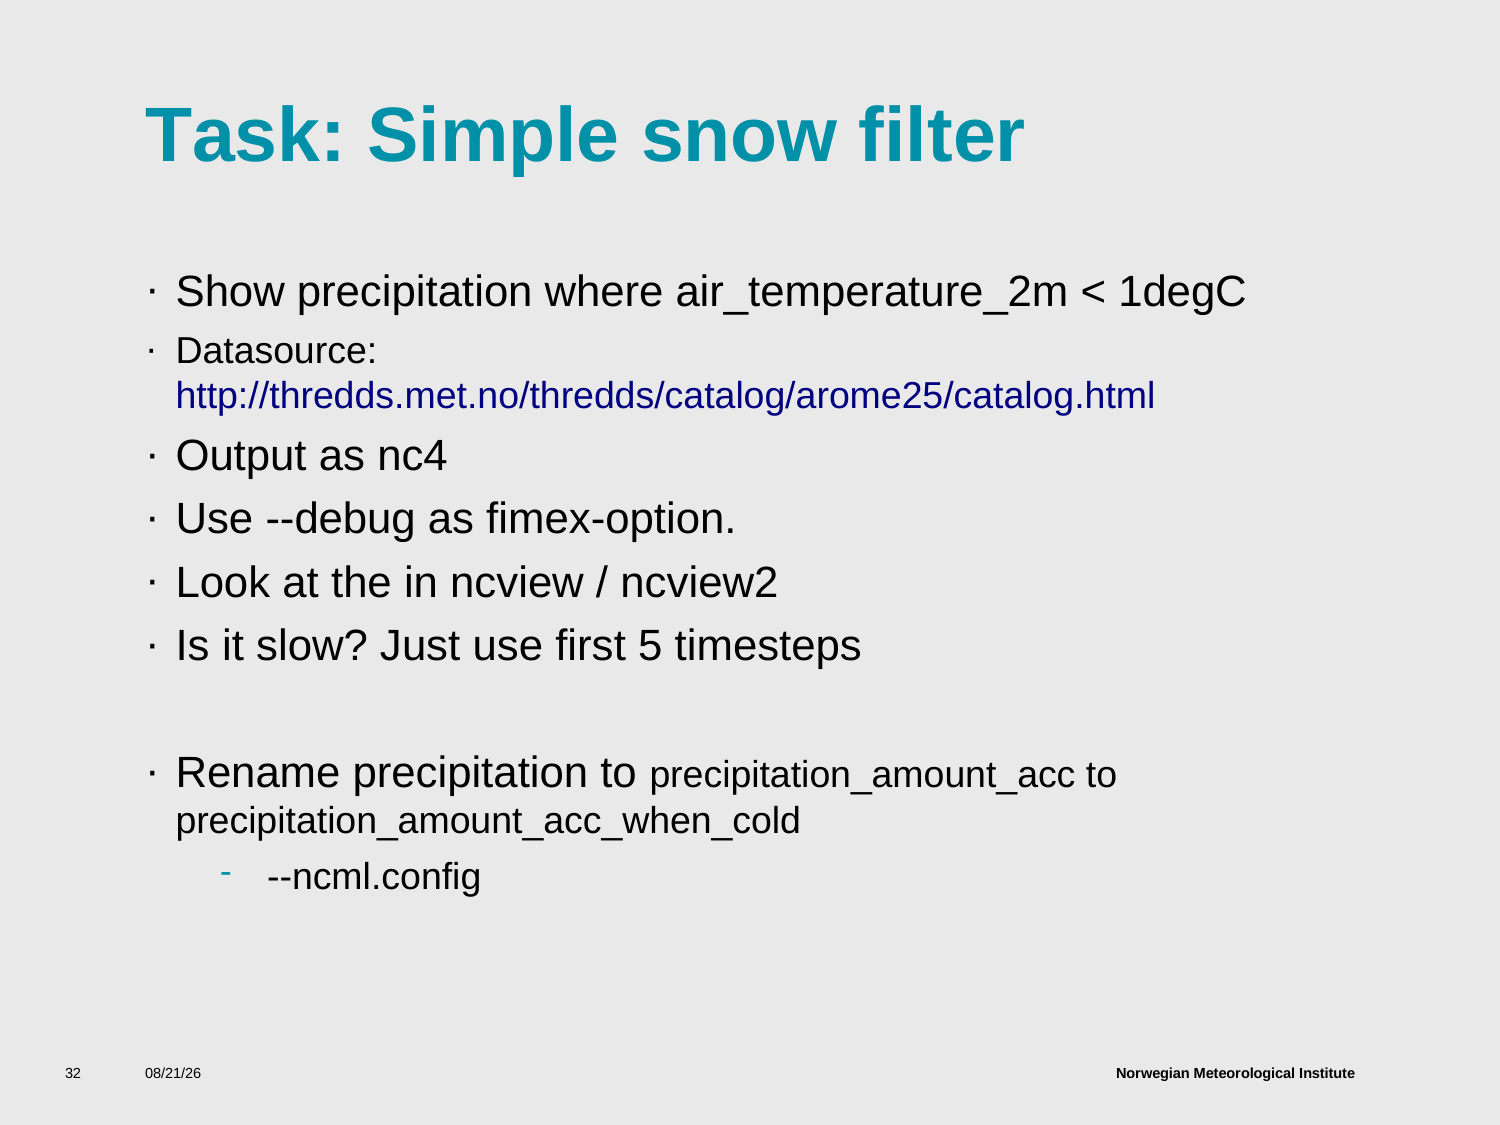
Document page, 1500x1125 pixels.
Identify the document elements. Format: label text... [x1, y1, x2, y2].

list Show precipitation where air_temperature_2m < 1degC Datasource: http://thredds.met.no/thredds/catalog/arome25/catalog.html Output as nc4 Use --debug as fimex-option. Look at the in ncview / ncview2 Is it slow? Just use first 5 timesteps Rename precipitation to precipitation_amount_acc to precipitation_amount_acc_when_cold --ncml.config [145, 262, 1355, 915]
title Task: Simple snow filter [145, 83, 1355, 178]
